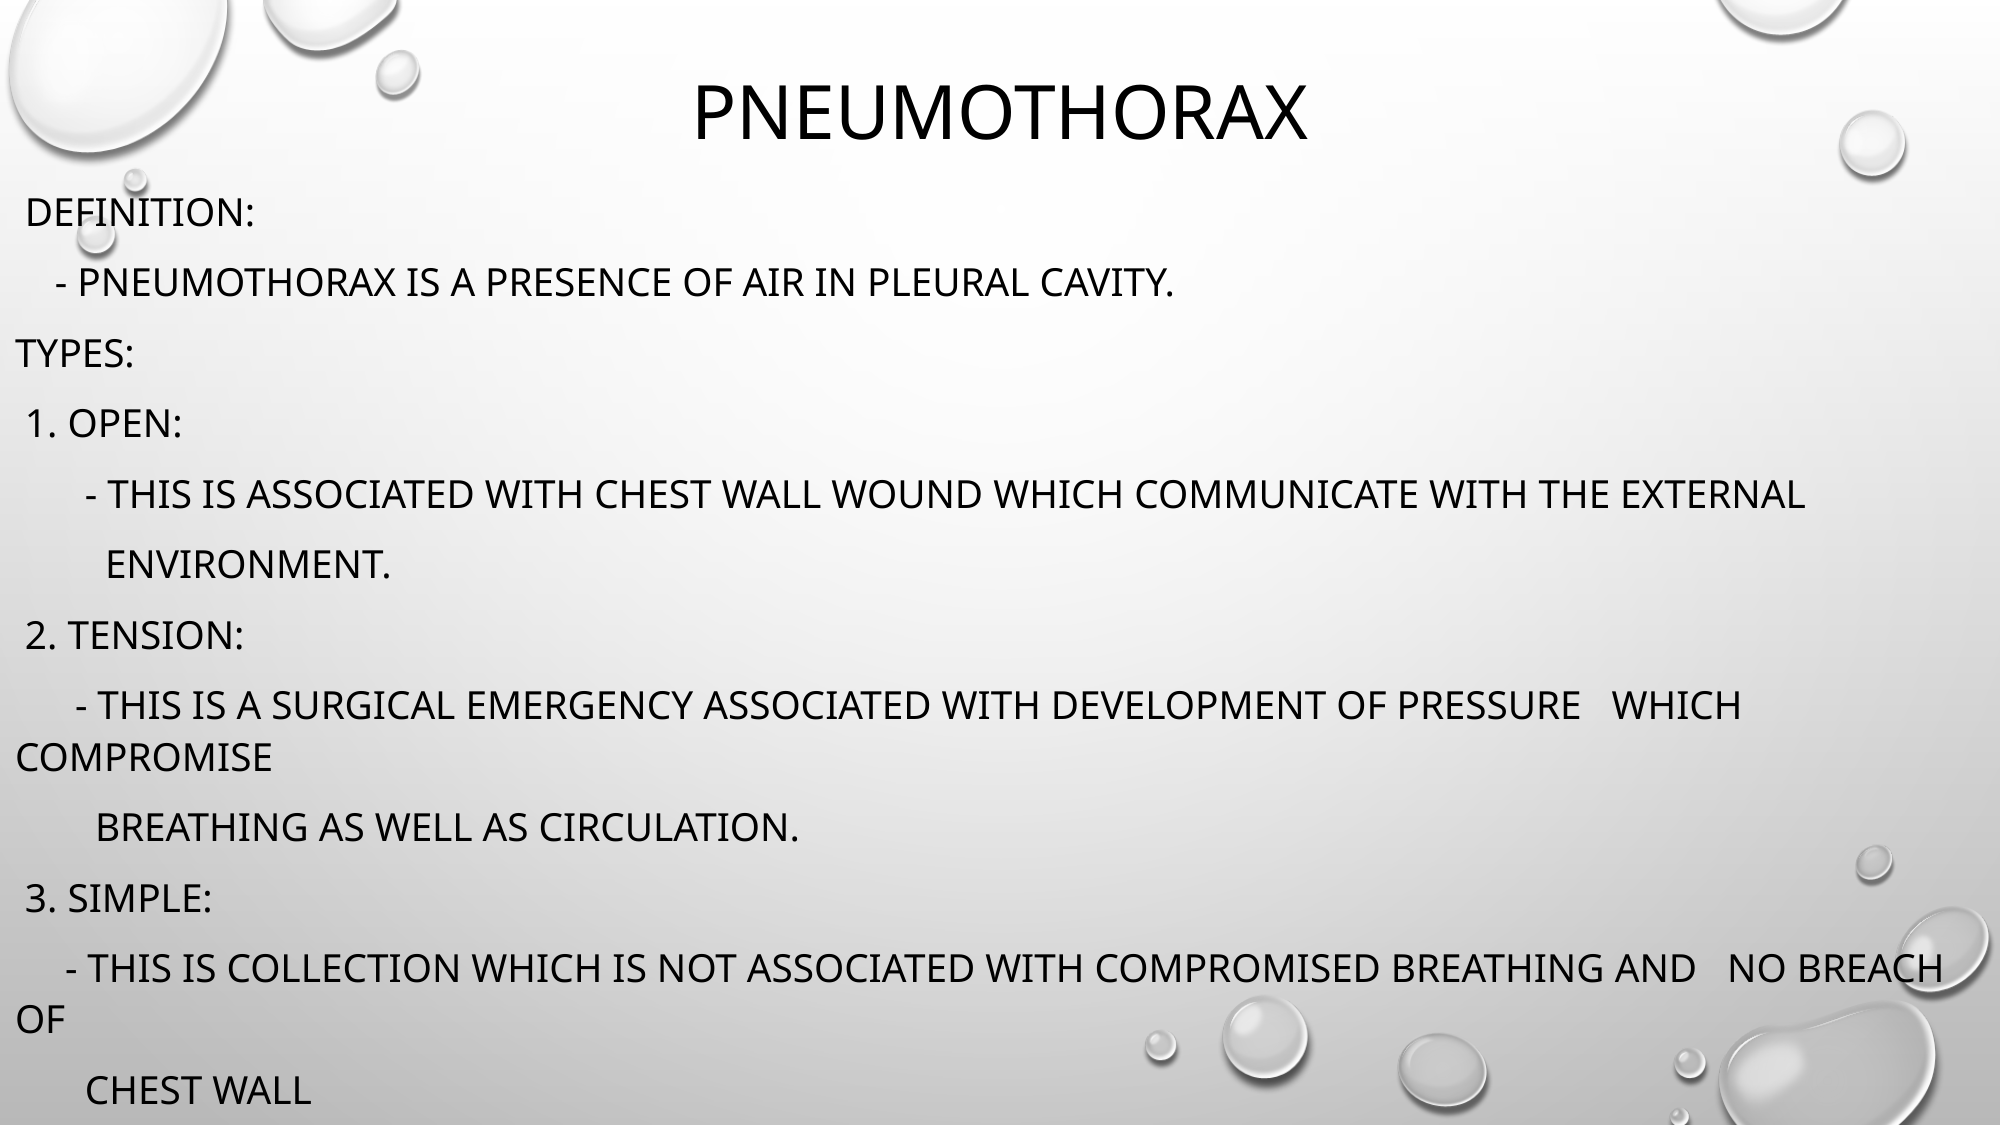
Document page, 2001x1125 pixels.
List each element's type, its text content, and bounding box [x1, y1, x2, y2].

list DEFINITION: - Pneumothorax is a presence of air in pleural cavity. TYPES: 1. Open: - This is associated with chest wall wound which communicate with the external environment. 2. Tension: - This is a surgical emergency associated with development of pressure which compromise breathing as well as circulation. 3. Simple: - This is collection which is not associated with compromised breathing and no breach of chest wall [0, 175, 2000, 1125]
title PNEUMOTHORAX [0, 0, 2000, 175]
